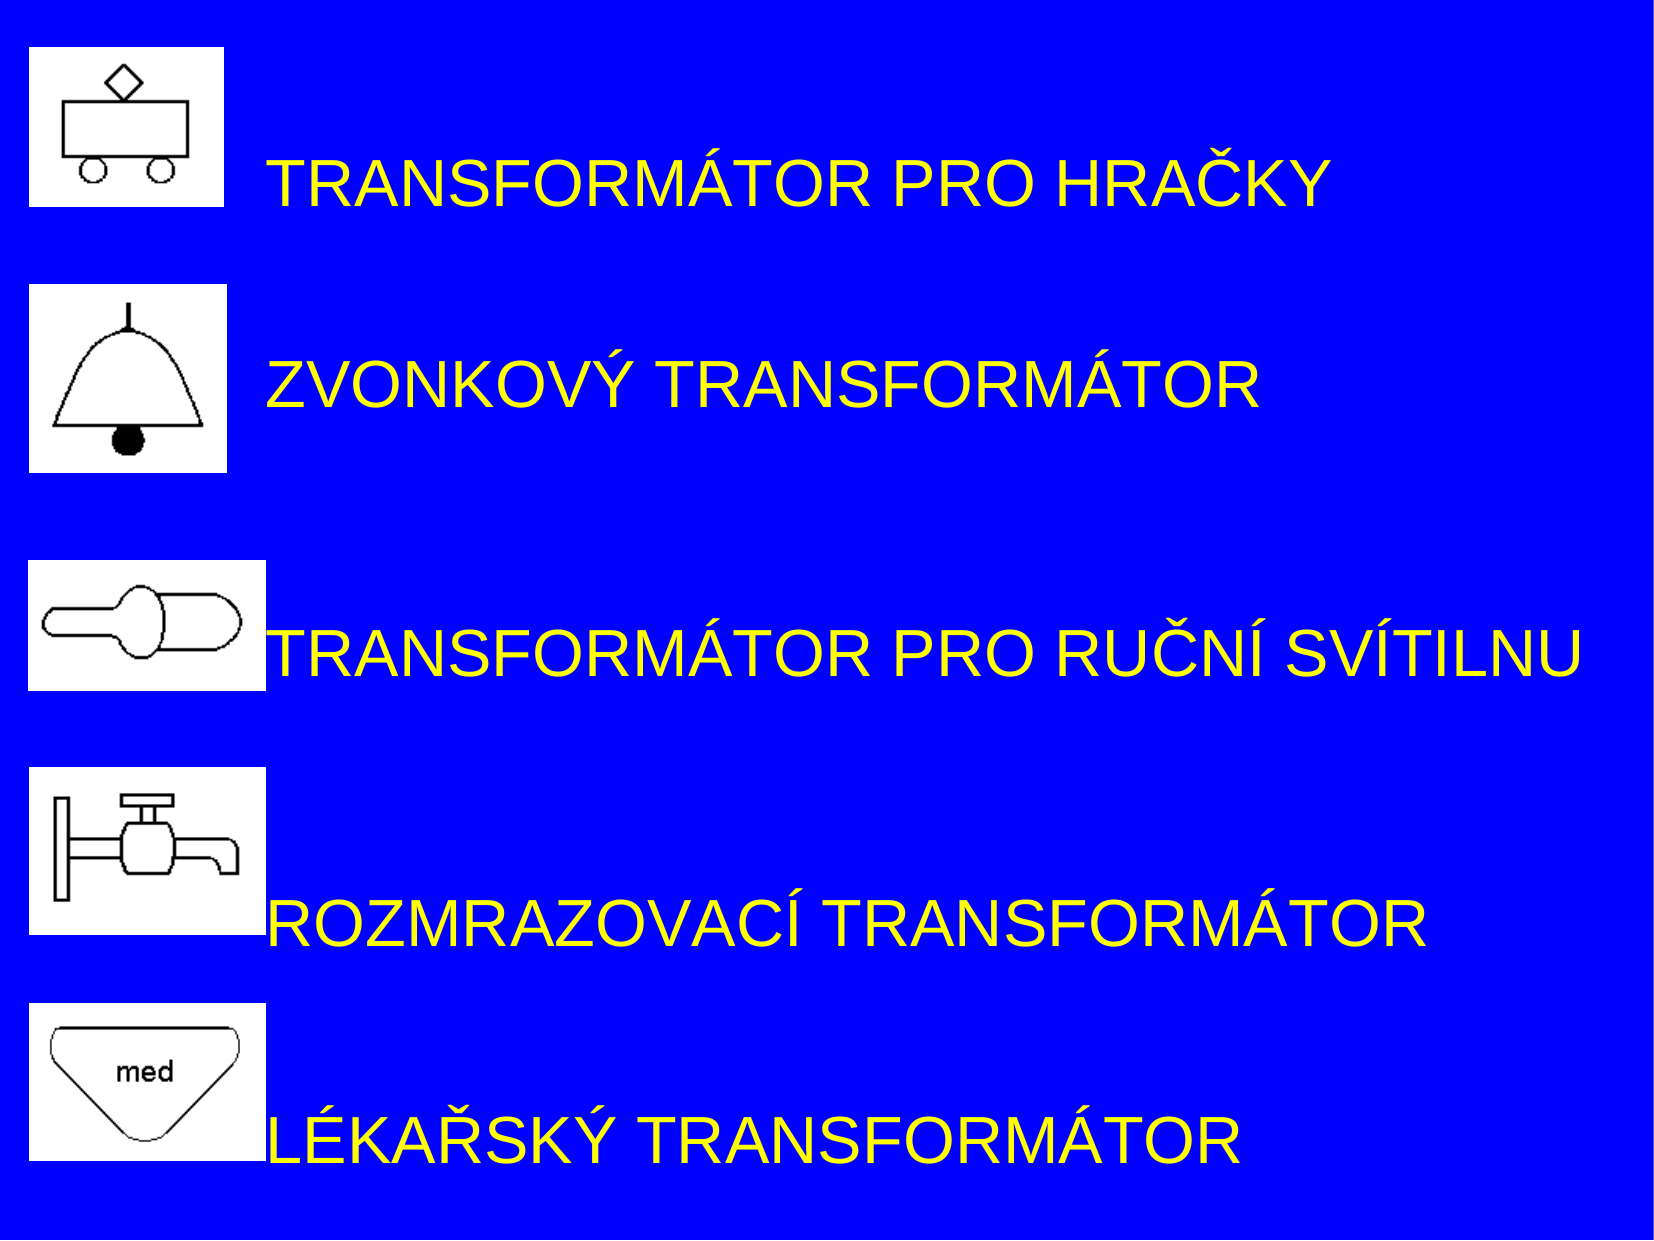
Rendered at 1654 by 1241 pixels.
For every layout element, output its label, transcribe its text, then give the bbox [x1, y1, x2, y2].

picture [28, 560, 265, 691]
picture [29, 47, 224, 207]
subtitle TRANSFORMÁTOR PRO HRAČKY ZVONKOVÝ TRANSFORMÁTOR TRANSFORMÁTOR PRO RUČNÍ SVÍTILNU ROZMRAZOVACÍ TRANSFORMÁTOR LÉKAŘSKÝ TRANSFORMÁTOR [265, 29, 1654, 1241]
picture [29, 1003, 265, 1161]
picture [29, 284, 227, 473]
picture [29, 767, 265, 935]
